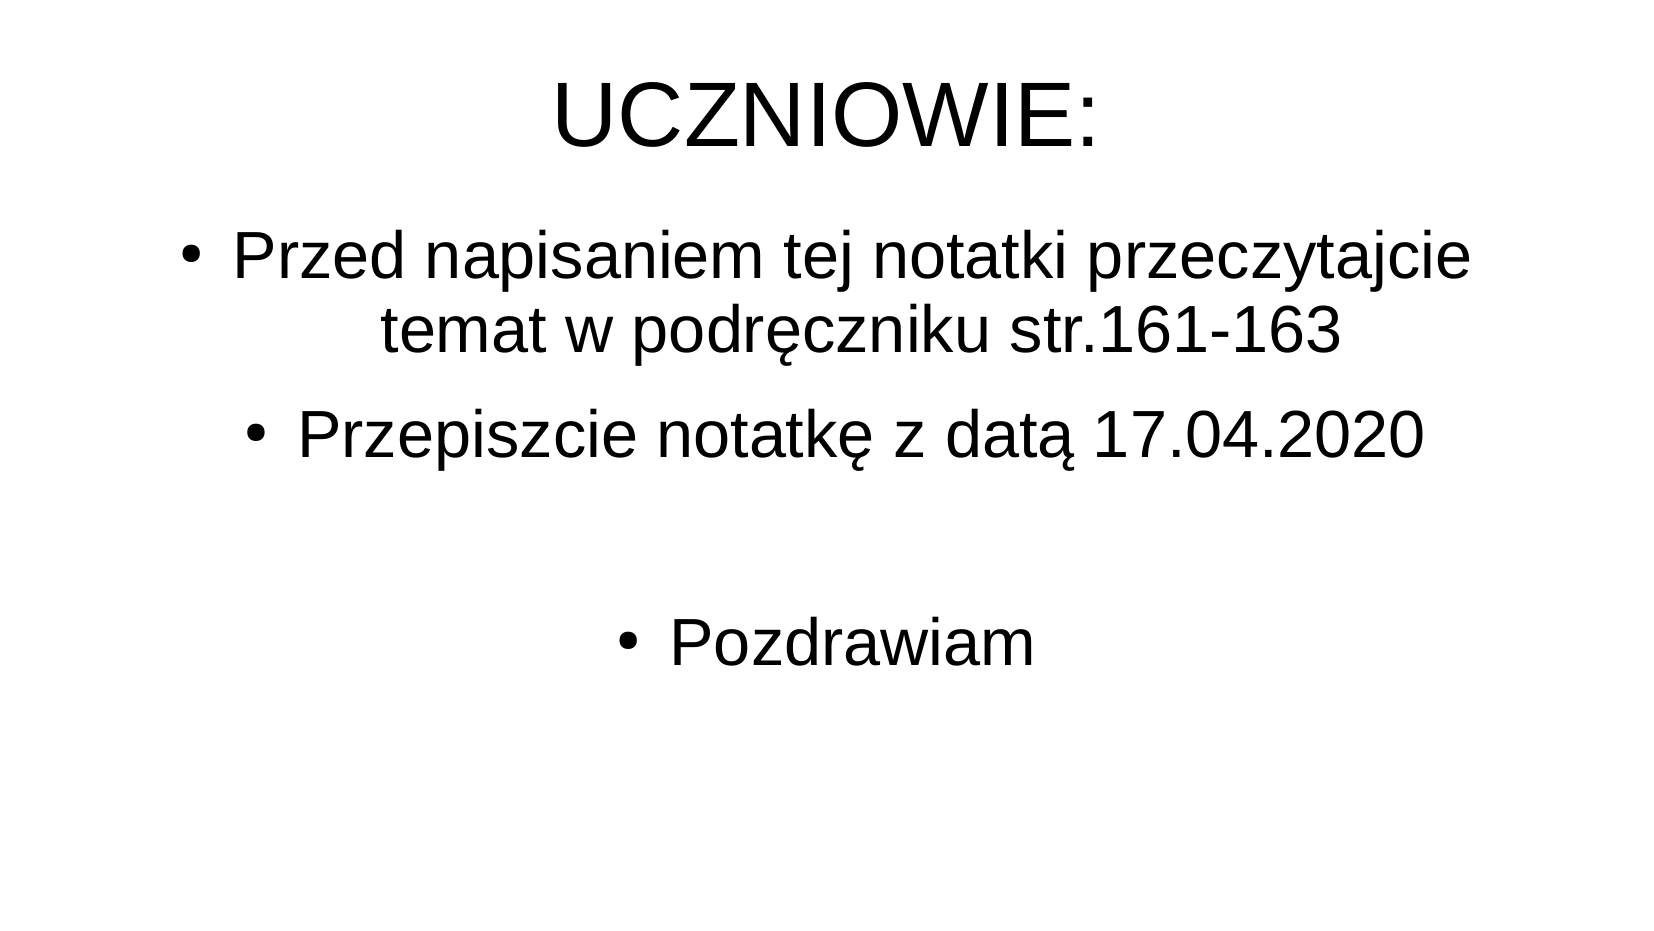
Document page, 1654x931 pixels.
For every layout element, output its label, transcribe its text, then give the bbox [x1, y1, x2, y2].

list Przed napisaniem tej notatki przeczytajcie temat w podręczniku str.161-163 Przepiszcie notatkę z datą 17.04.2020 Pozdrawiam [82, 217, 1571, 758]
title UCZNIOWIE: [82, 37, 1571, 193]
